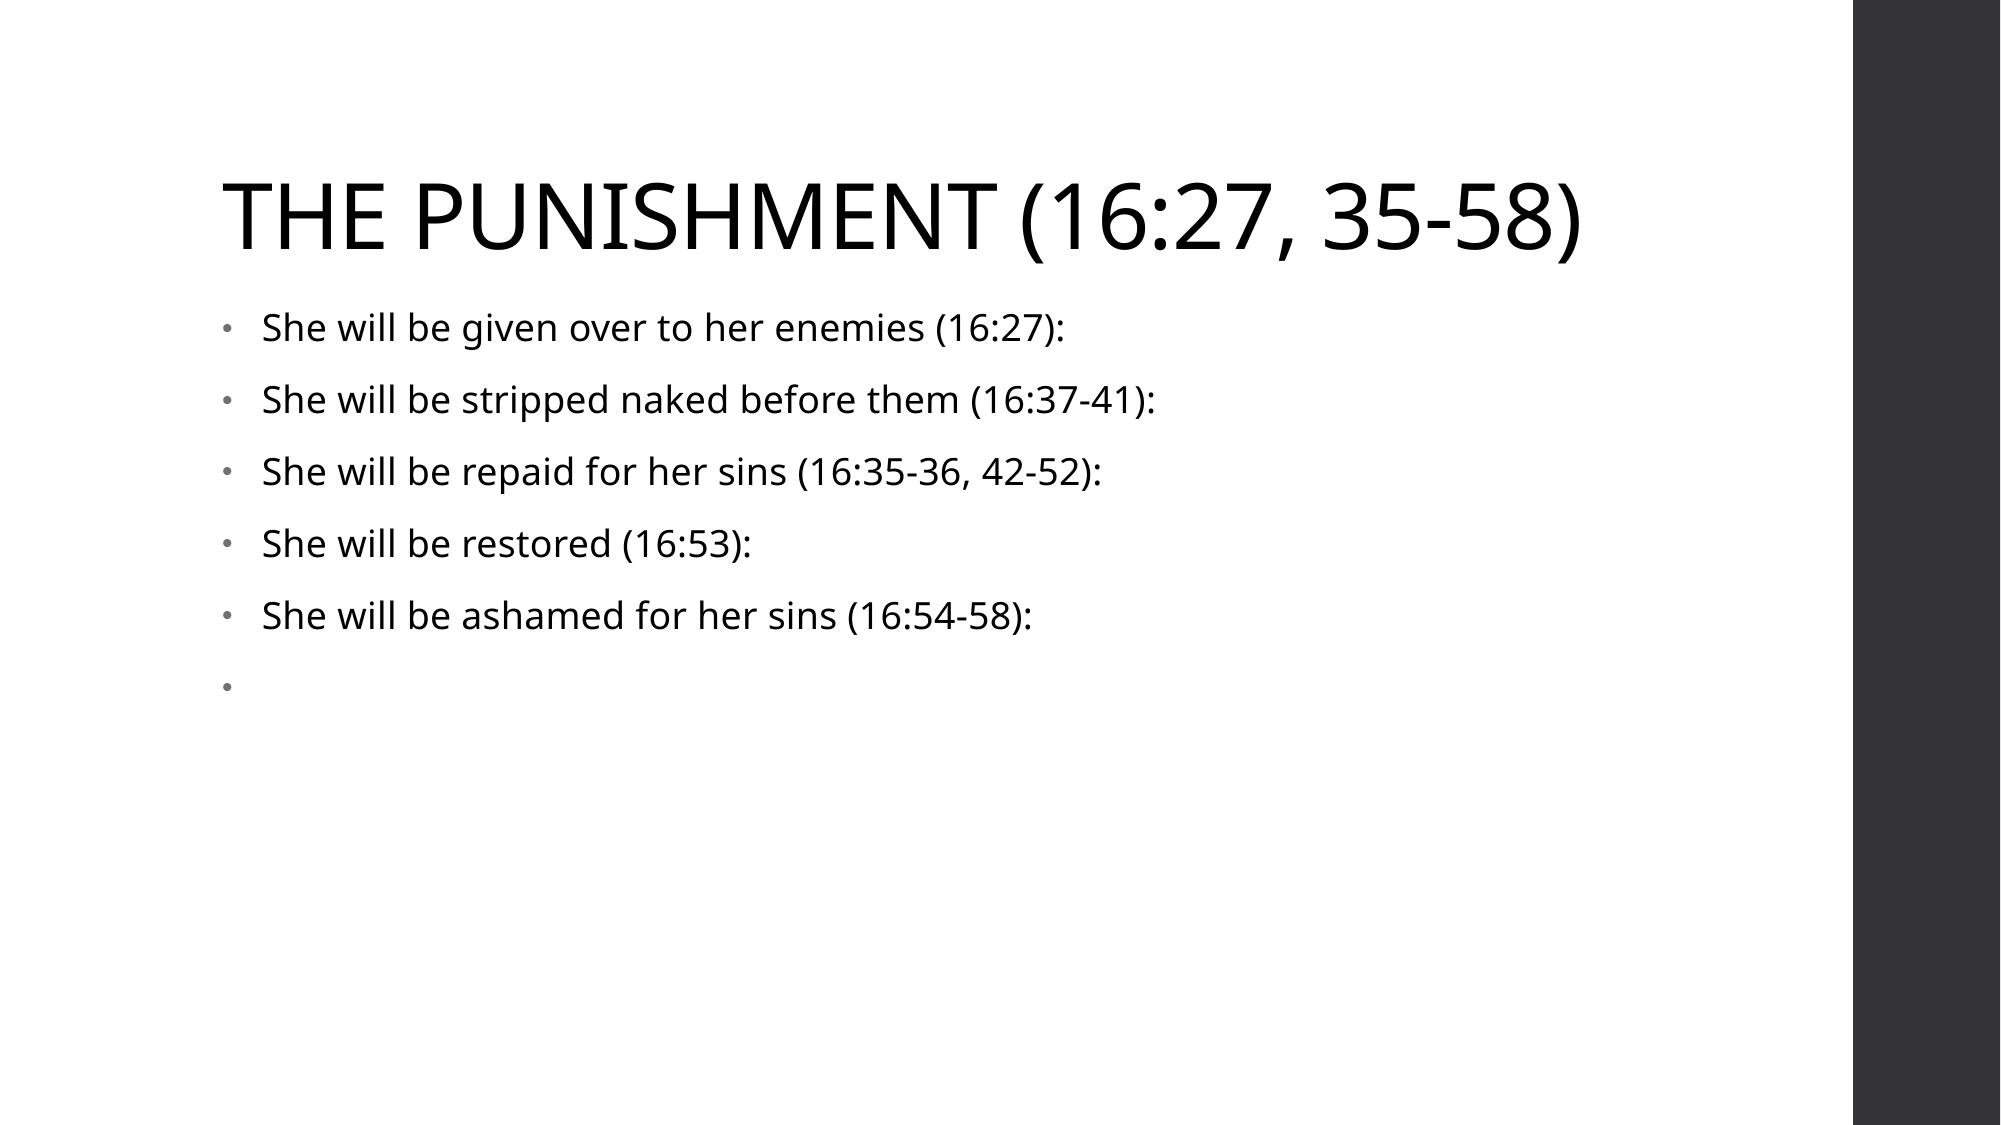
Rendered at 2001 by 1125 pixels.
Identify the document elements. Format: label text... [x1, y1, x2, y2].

list She will be given over to her enemies (16:27): She will be stripped naked before them (16:37-41): She will be repaid for her sins (16:35-36, 42-52): She will be restored (16:53): She will be ashamed for her sins (16:54-58): [206, 299, 1617, 1014]
title THE PUNISHMENT (16:27, 35-58) [206, 60, 1797, 278]
